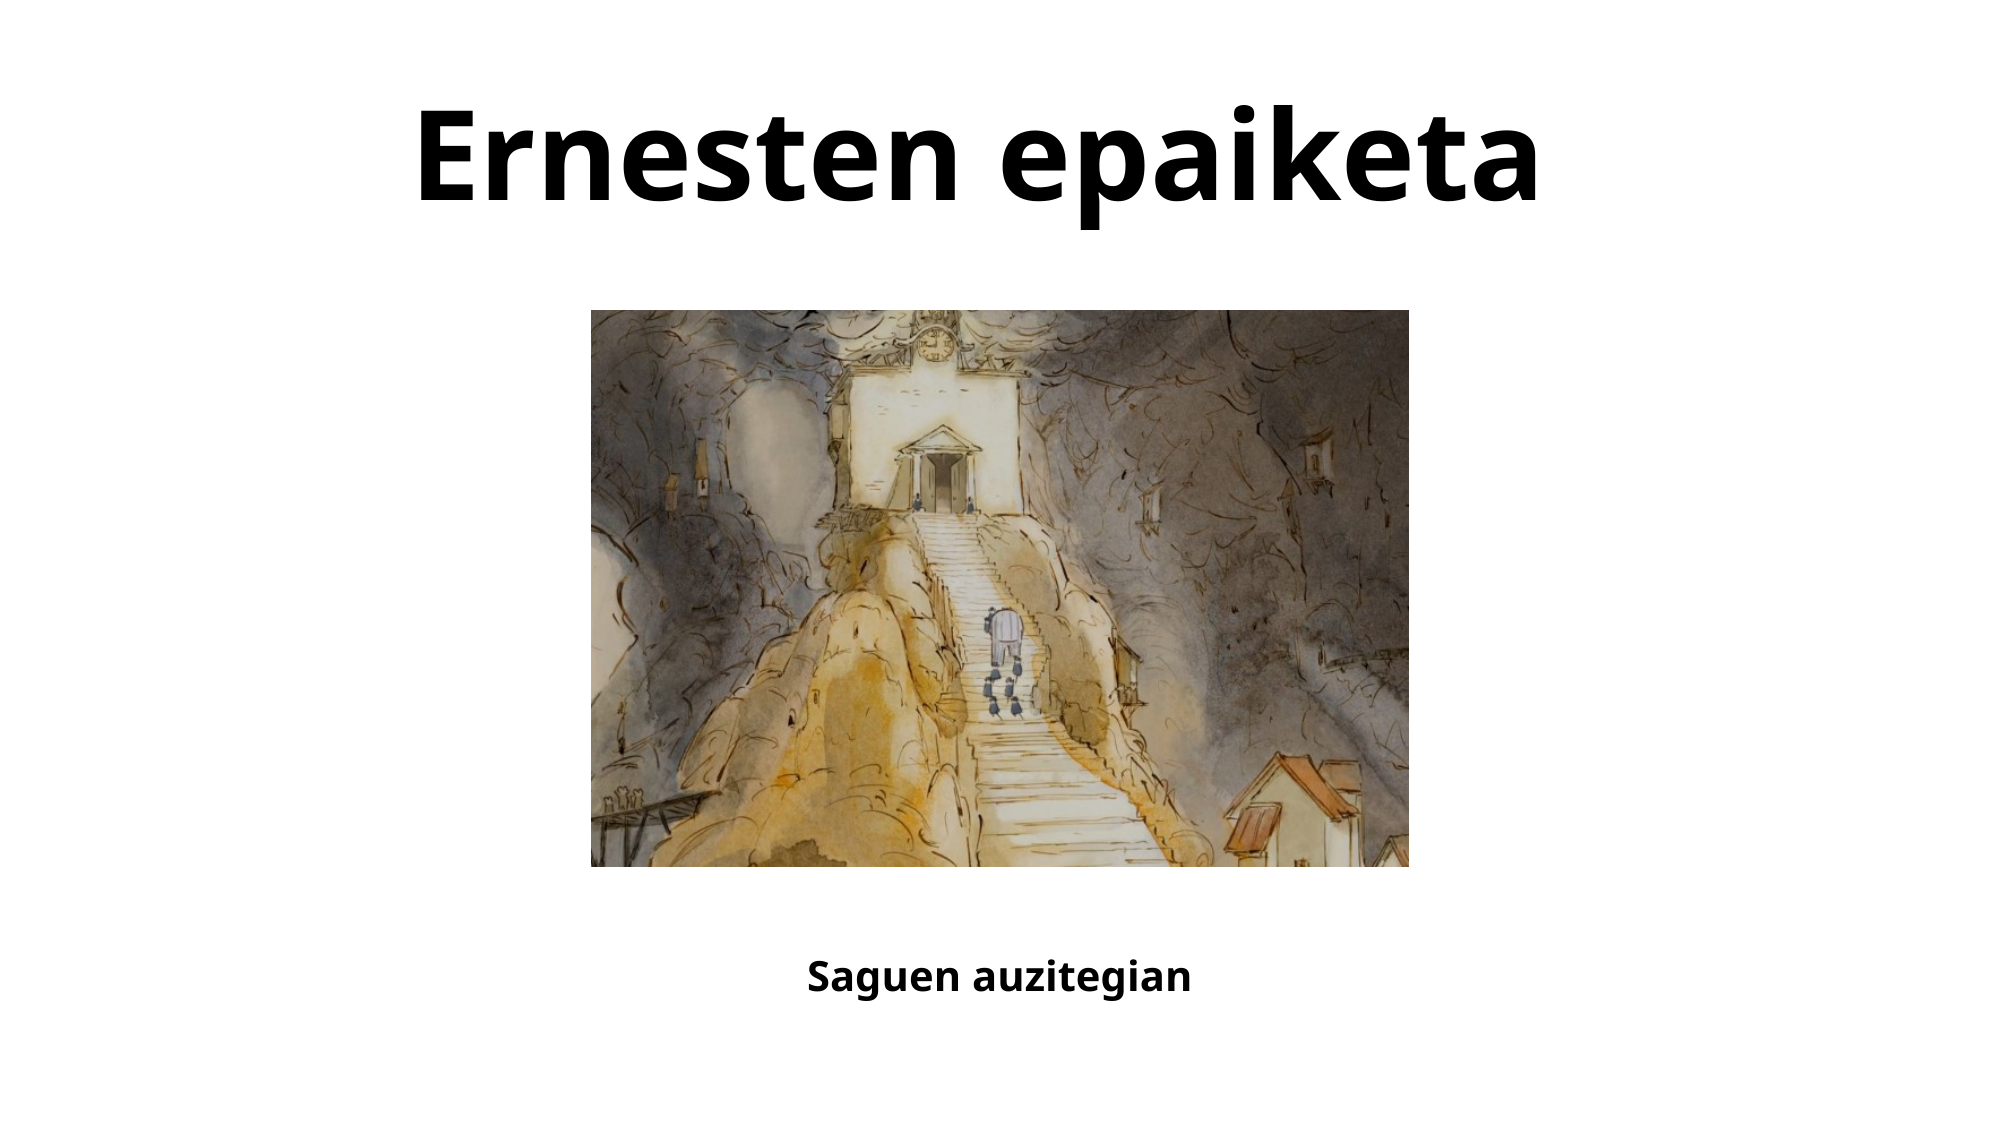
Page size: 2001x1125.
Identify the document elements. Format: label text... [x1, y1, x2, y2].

title Ernesten epaiketa [228, 81, 1729, 235]
text_box Saguen auzitegian [766, 942, 1234, 1008]
picture [591, 310, 1409, 867]
